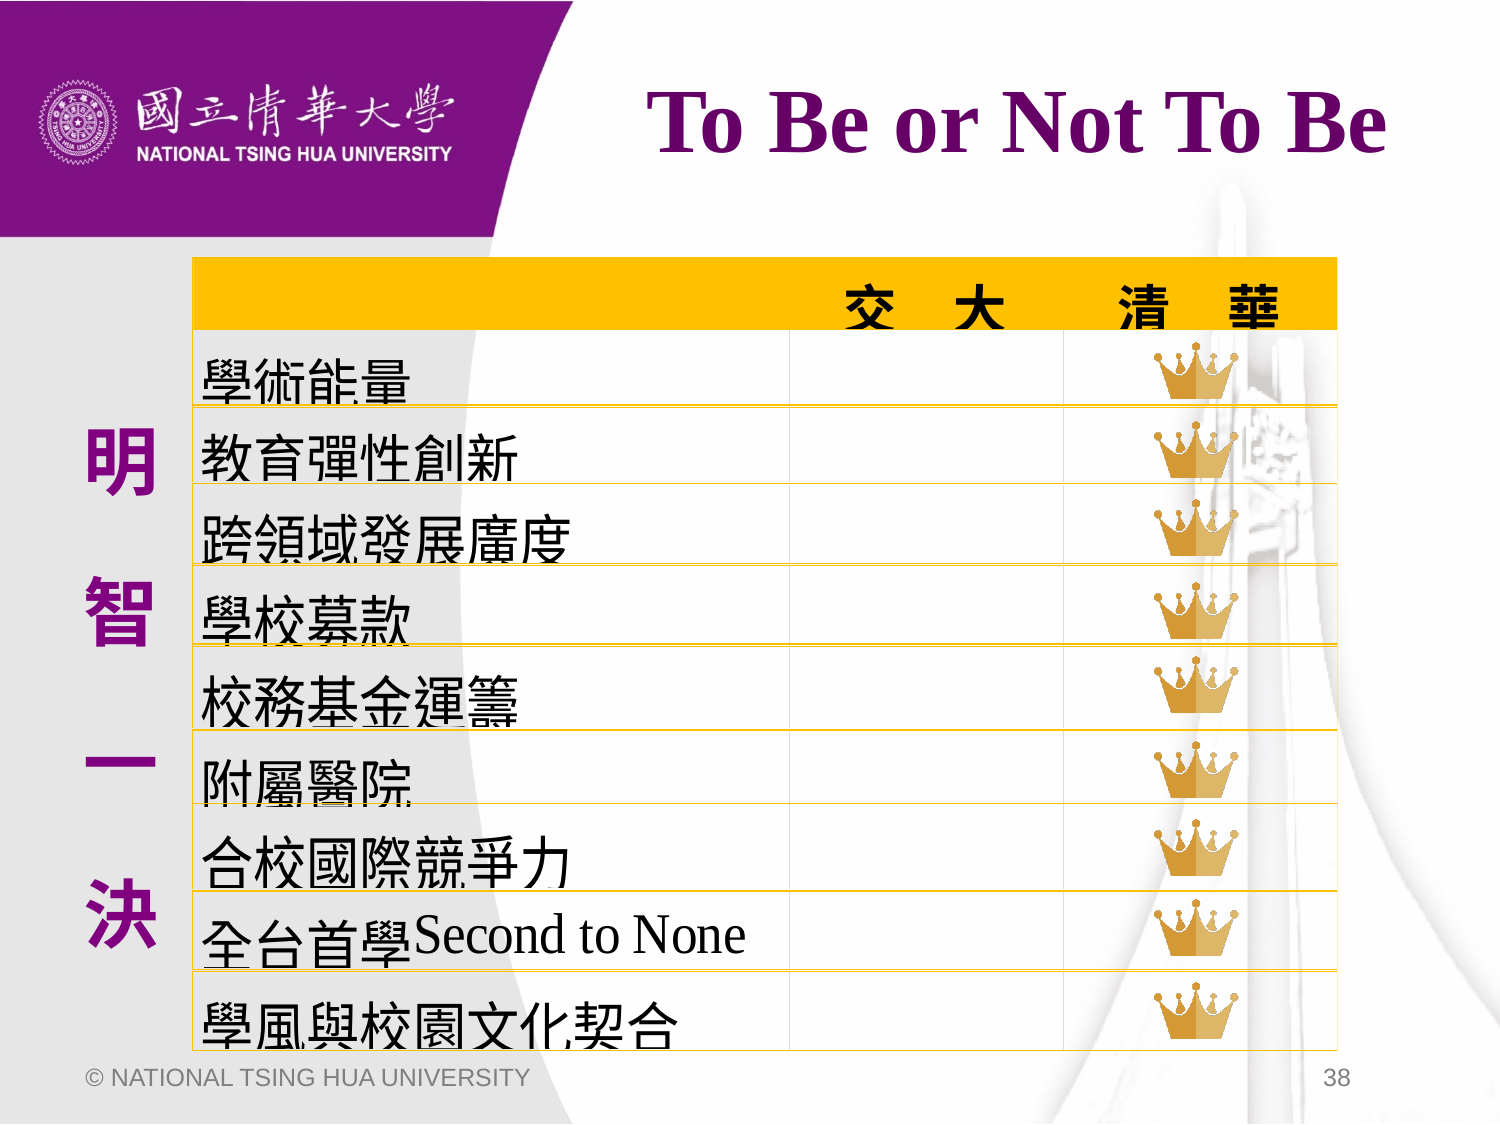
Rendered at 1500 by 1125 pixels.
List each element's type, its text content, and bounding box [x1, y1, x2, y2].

text_box To Be or Not To Be [631, 41, 1500, 204]
text_box 明 智 一 決 [50, 408, 172, 988]
text_box © NATIONAL TSING HUA UNIVERSITY [70, 1050, 823, 1103]
text_box [1308, 1050, 1426, 1103]
picture [192, 256, 1339, 1052]
